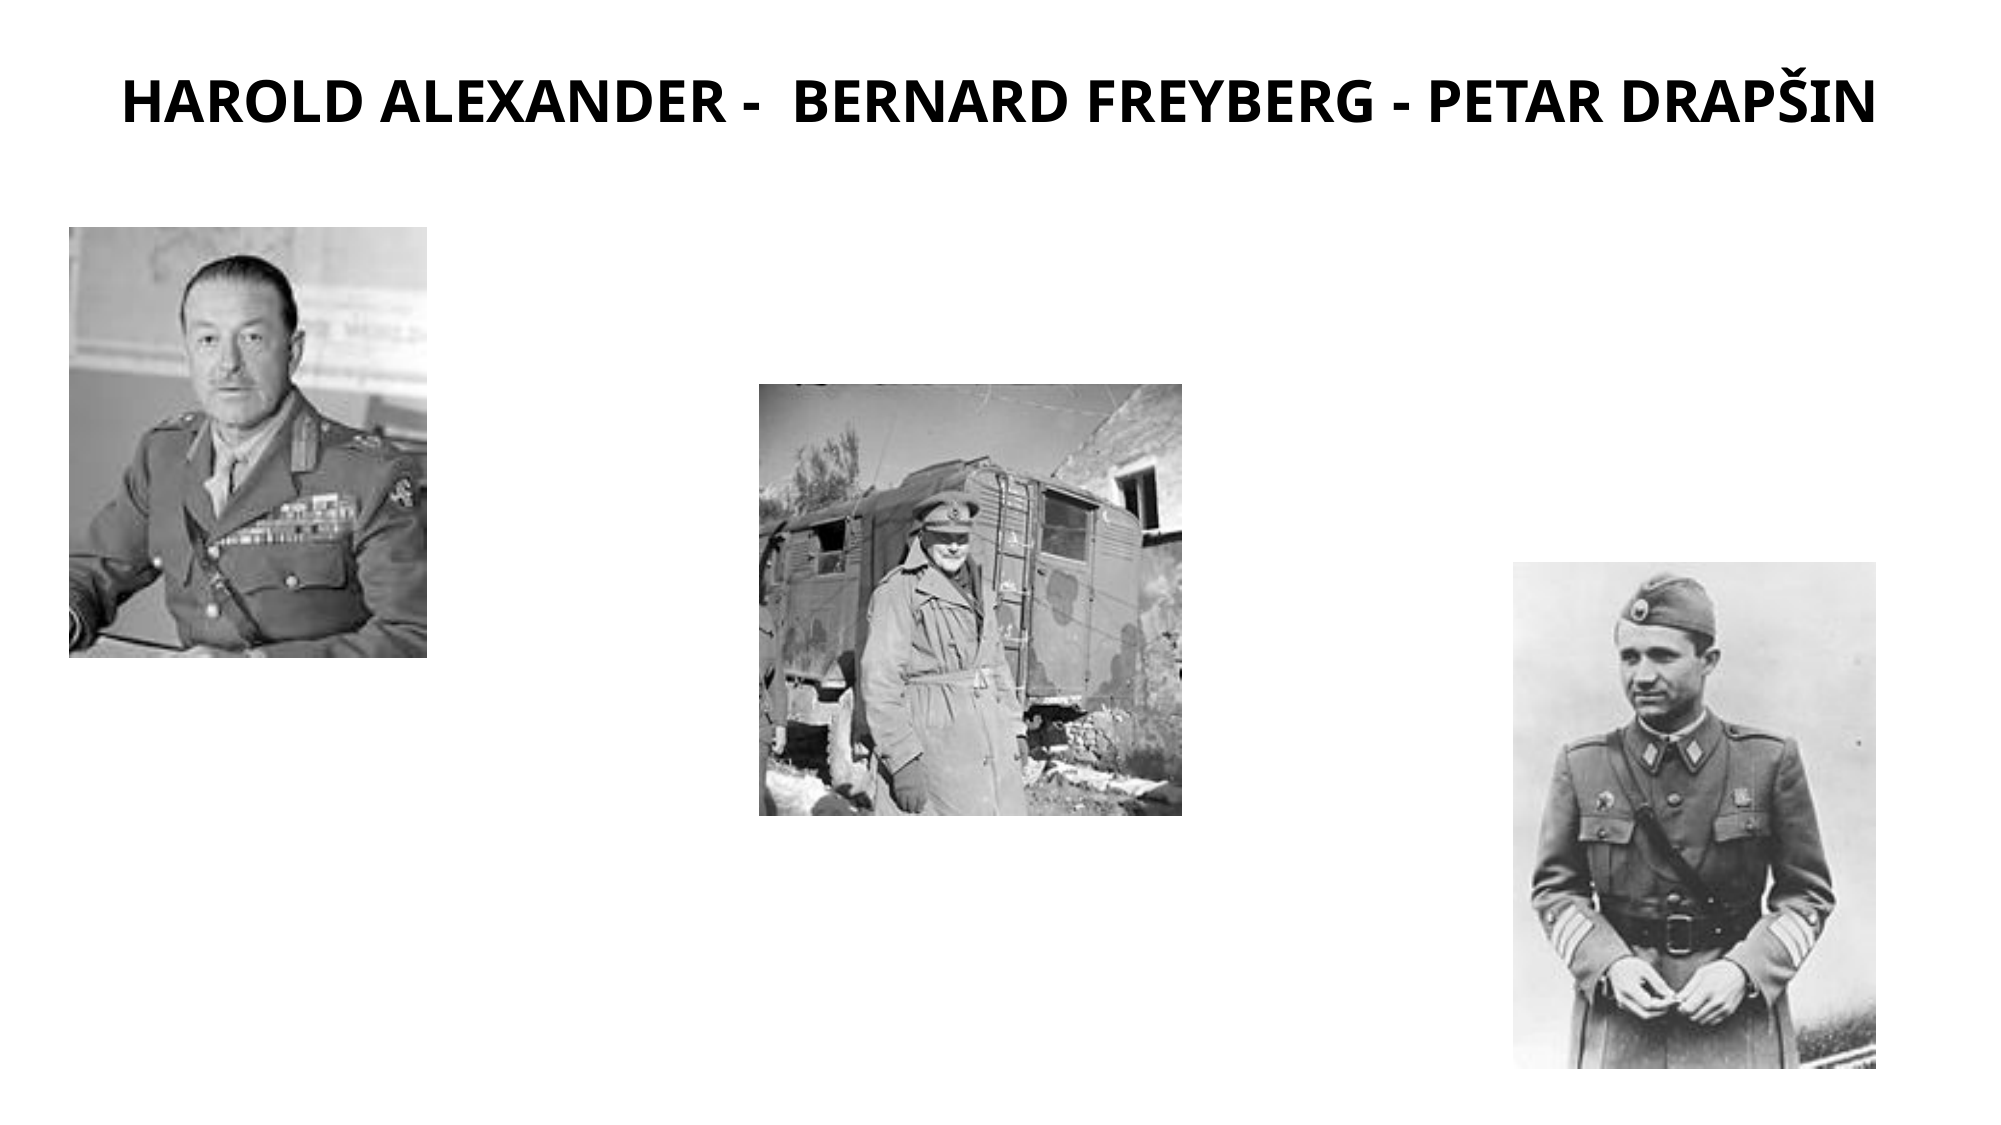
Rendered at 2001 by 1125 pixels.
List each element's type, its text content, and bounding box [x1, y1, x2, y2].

title HAROLD ALEXANDER - BERNARD FREYBERG - PETAR DRAPŠIN [0, 0, 2000, 207]
picture [759, 384, 1182, 816]
picture [1513, 562, 1876, 1069]
picture [69, 227, 427, 658]
